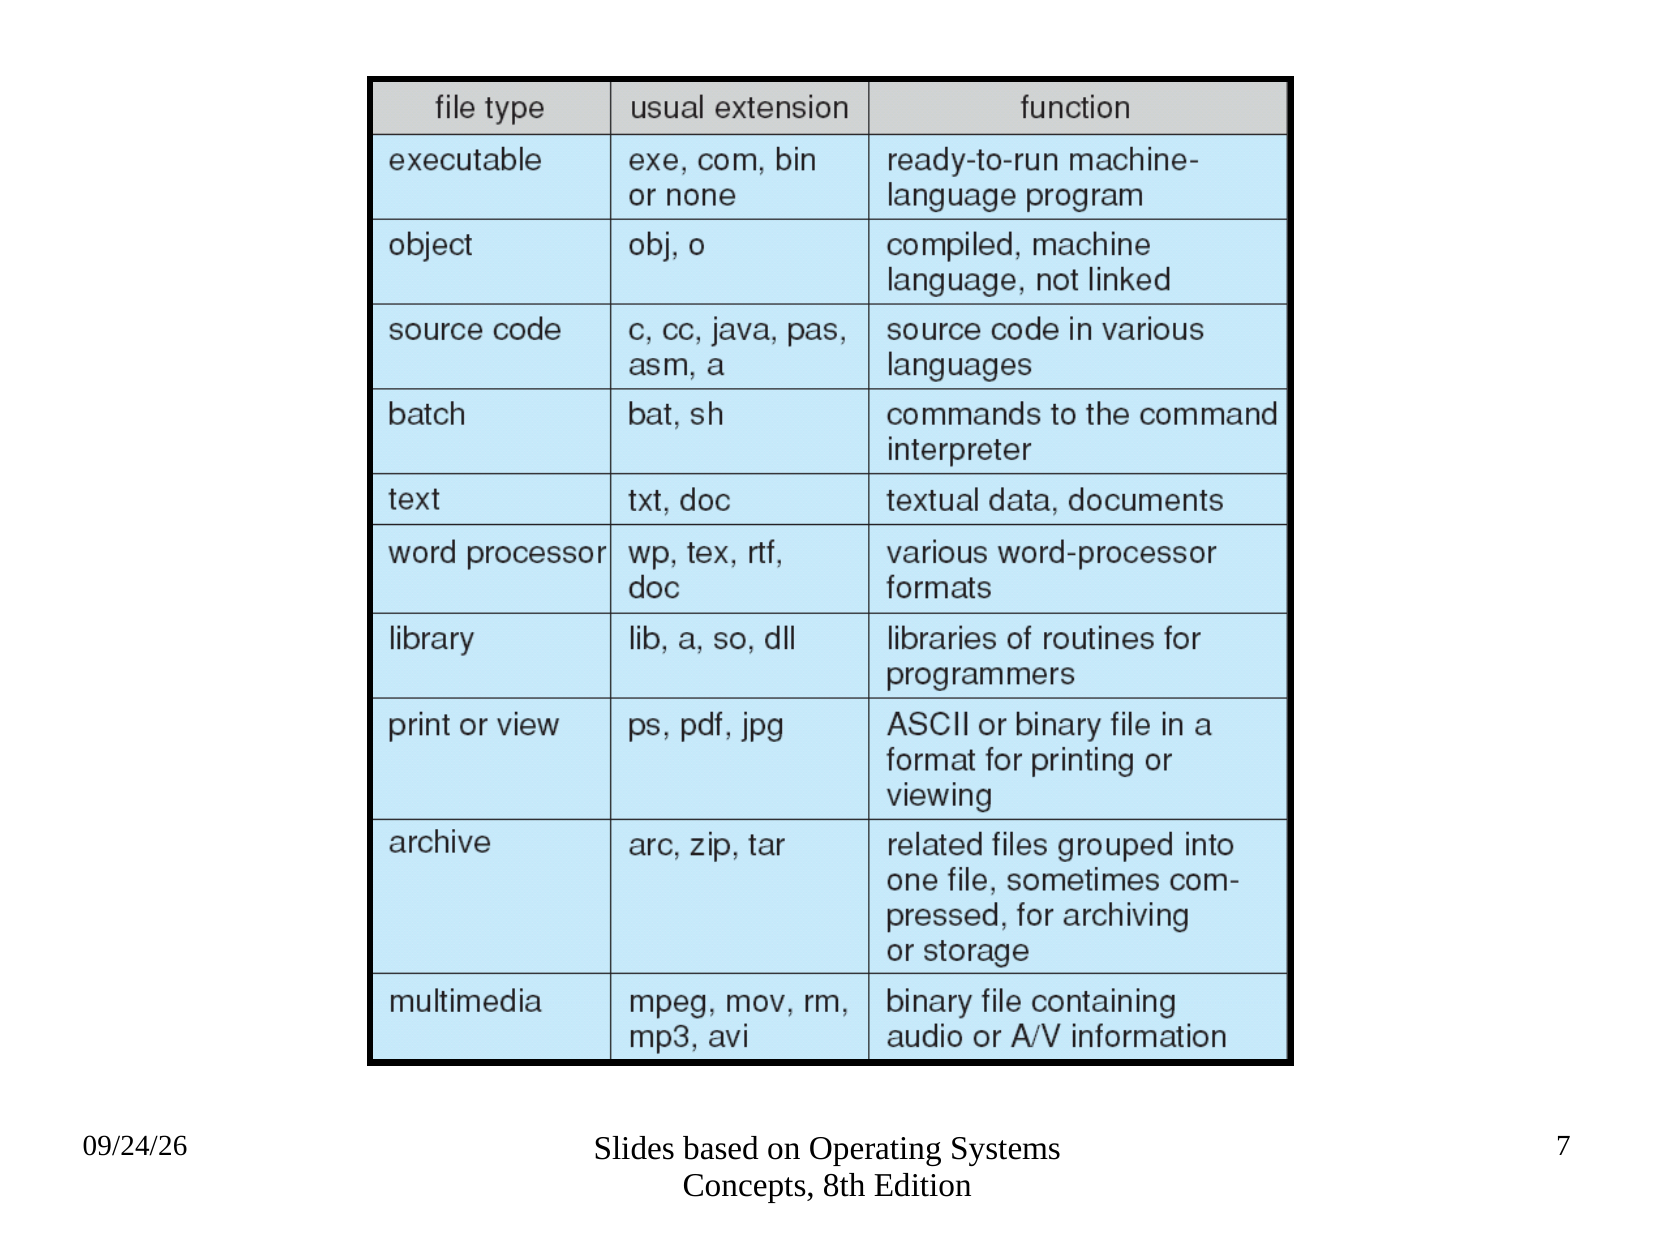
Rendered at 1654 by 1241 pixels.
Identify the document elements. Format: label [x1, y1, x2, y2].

picture [373, 82, 1289, 1060]
